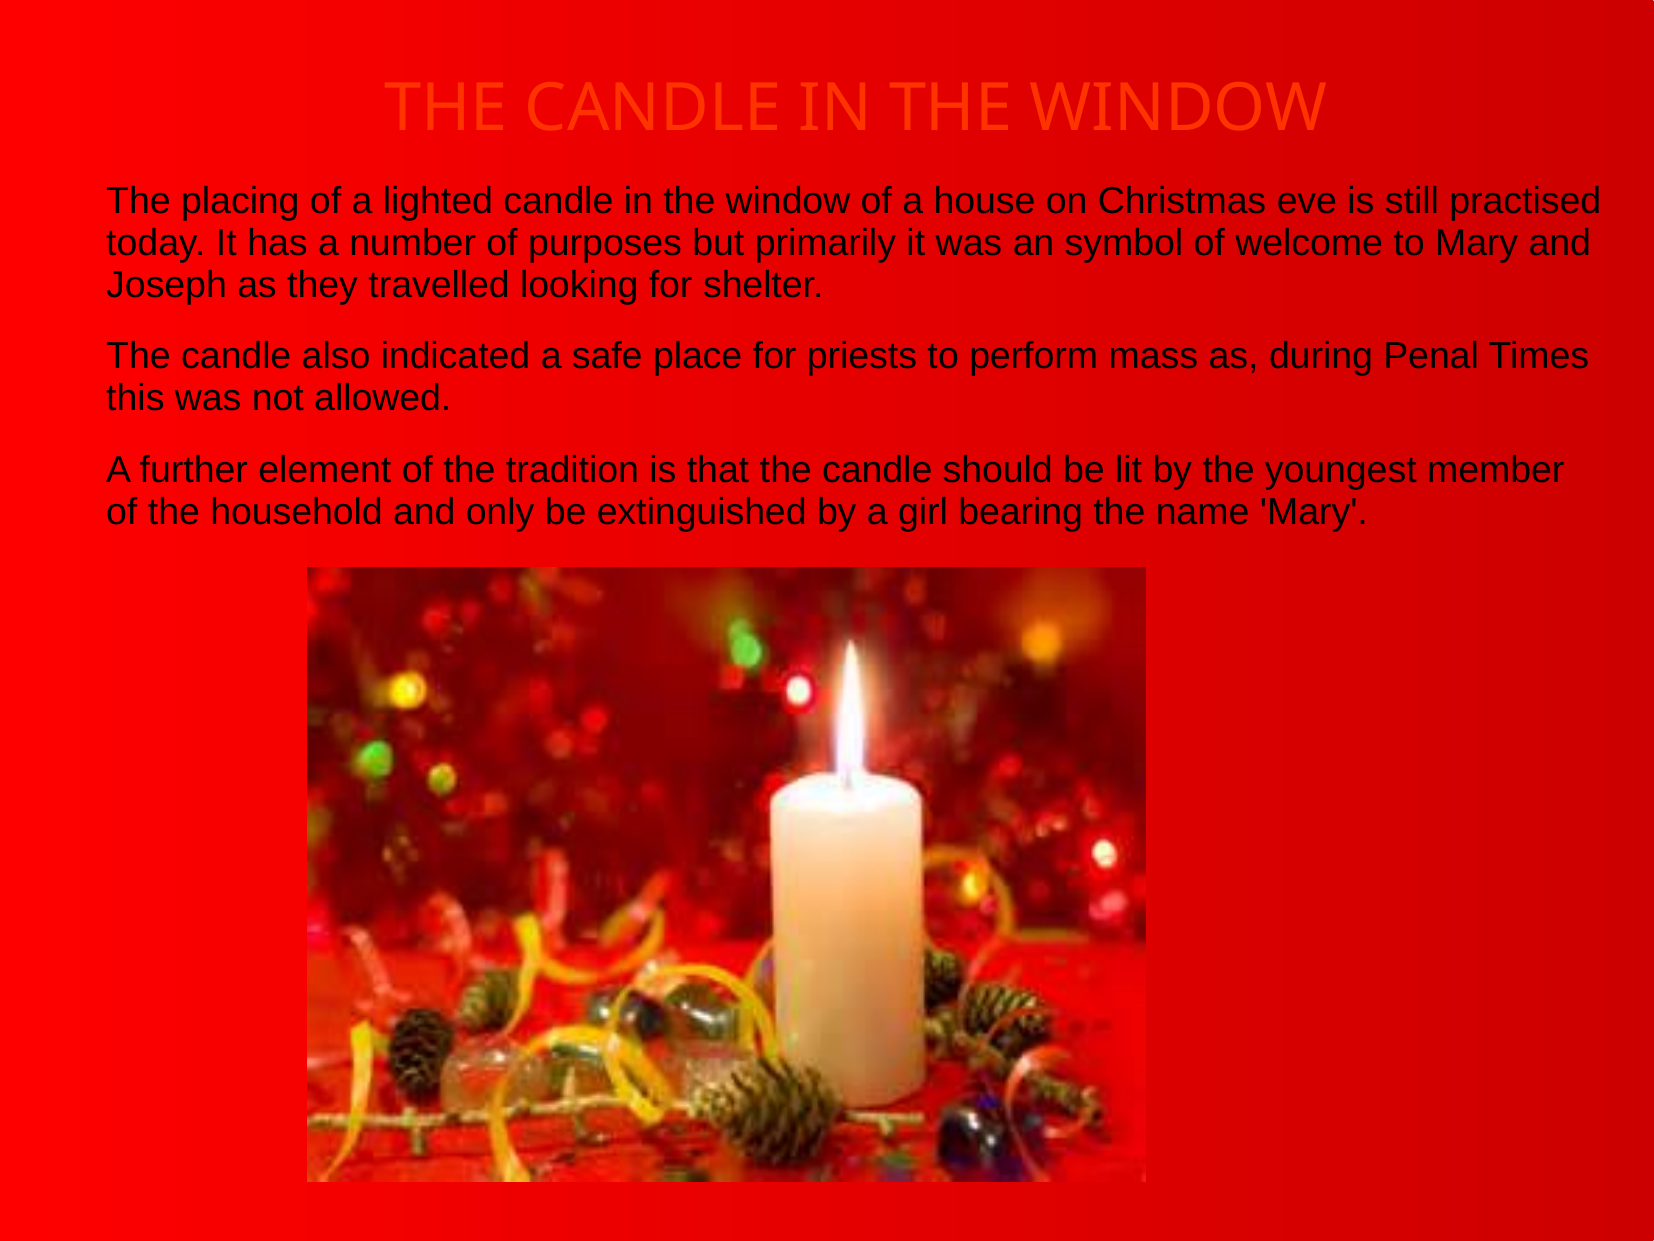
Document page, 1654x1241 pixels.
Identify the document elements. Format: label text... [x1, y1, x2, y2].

picture [307, 567, 1146, 1182]
list THE CANDLE IN THE WINDOW The placing of a lighted candle in the window of a house on Christmas eve is still practised today. It has a number of purposes but primarily it was an symbol of welcome to Mary and Joseph as they travelled looking for shelter. The candle also indicated a safe place for priests to perform mass as, during Penal Times this was not allowed. A further element of the tradition is that the candle should be lit by the youngest member of the household and only be extinguished by a girl bearing the name 'Mary'. [35, 59, 1607, 1205]
